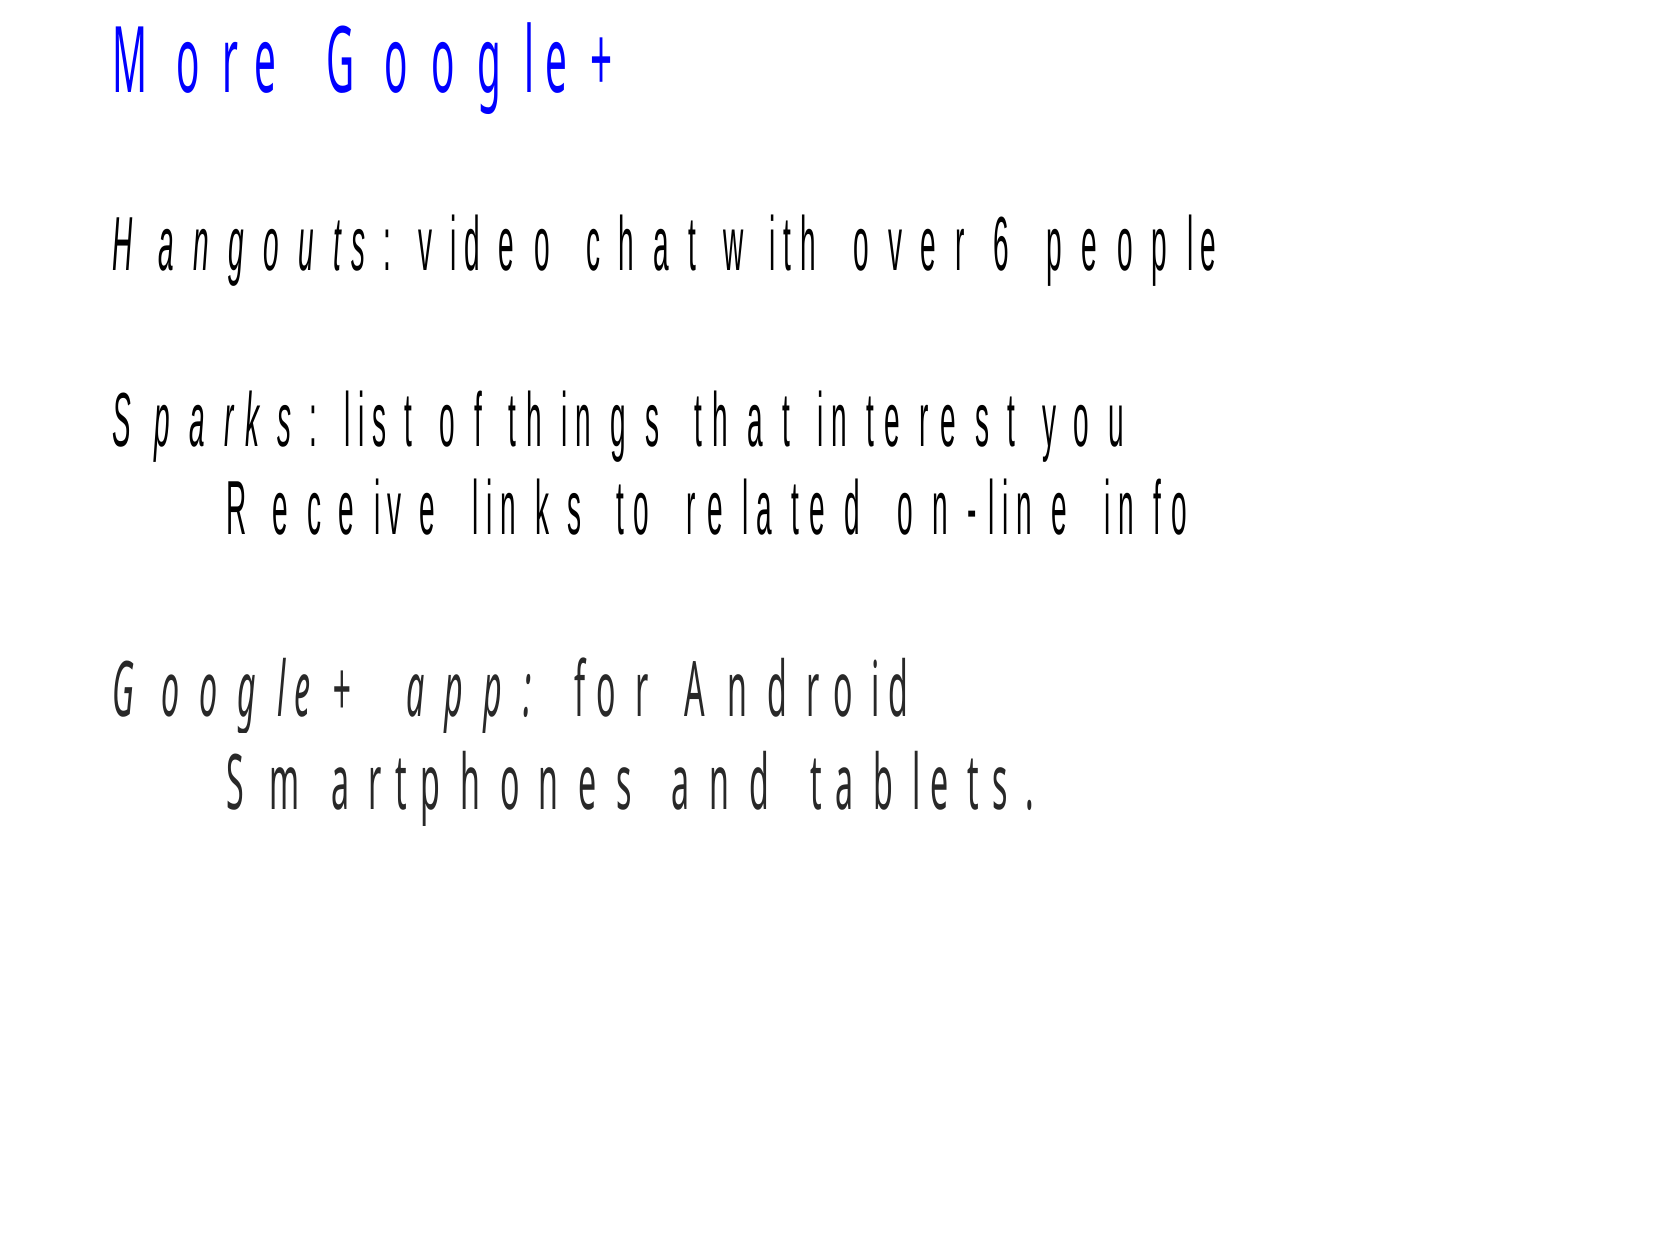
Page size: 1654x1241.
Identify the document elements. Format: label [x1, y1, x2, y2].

picture [112, 0, 1651, 826]
